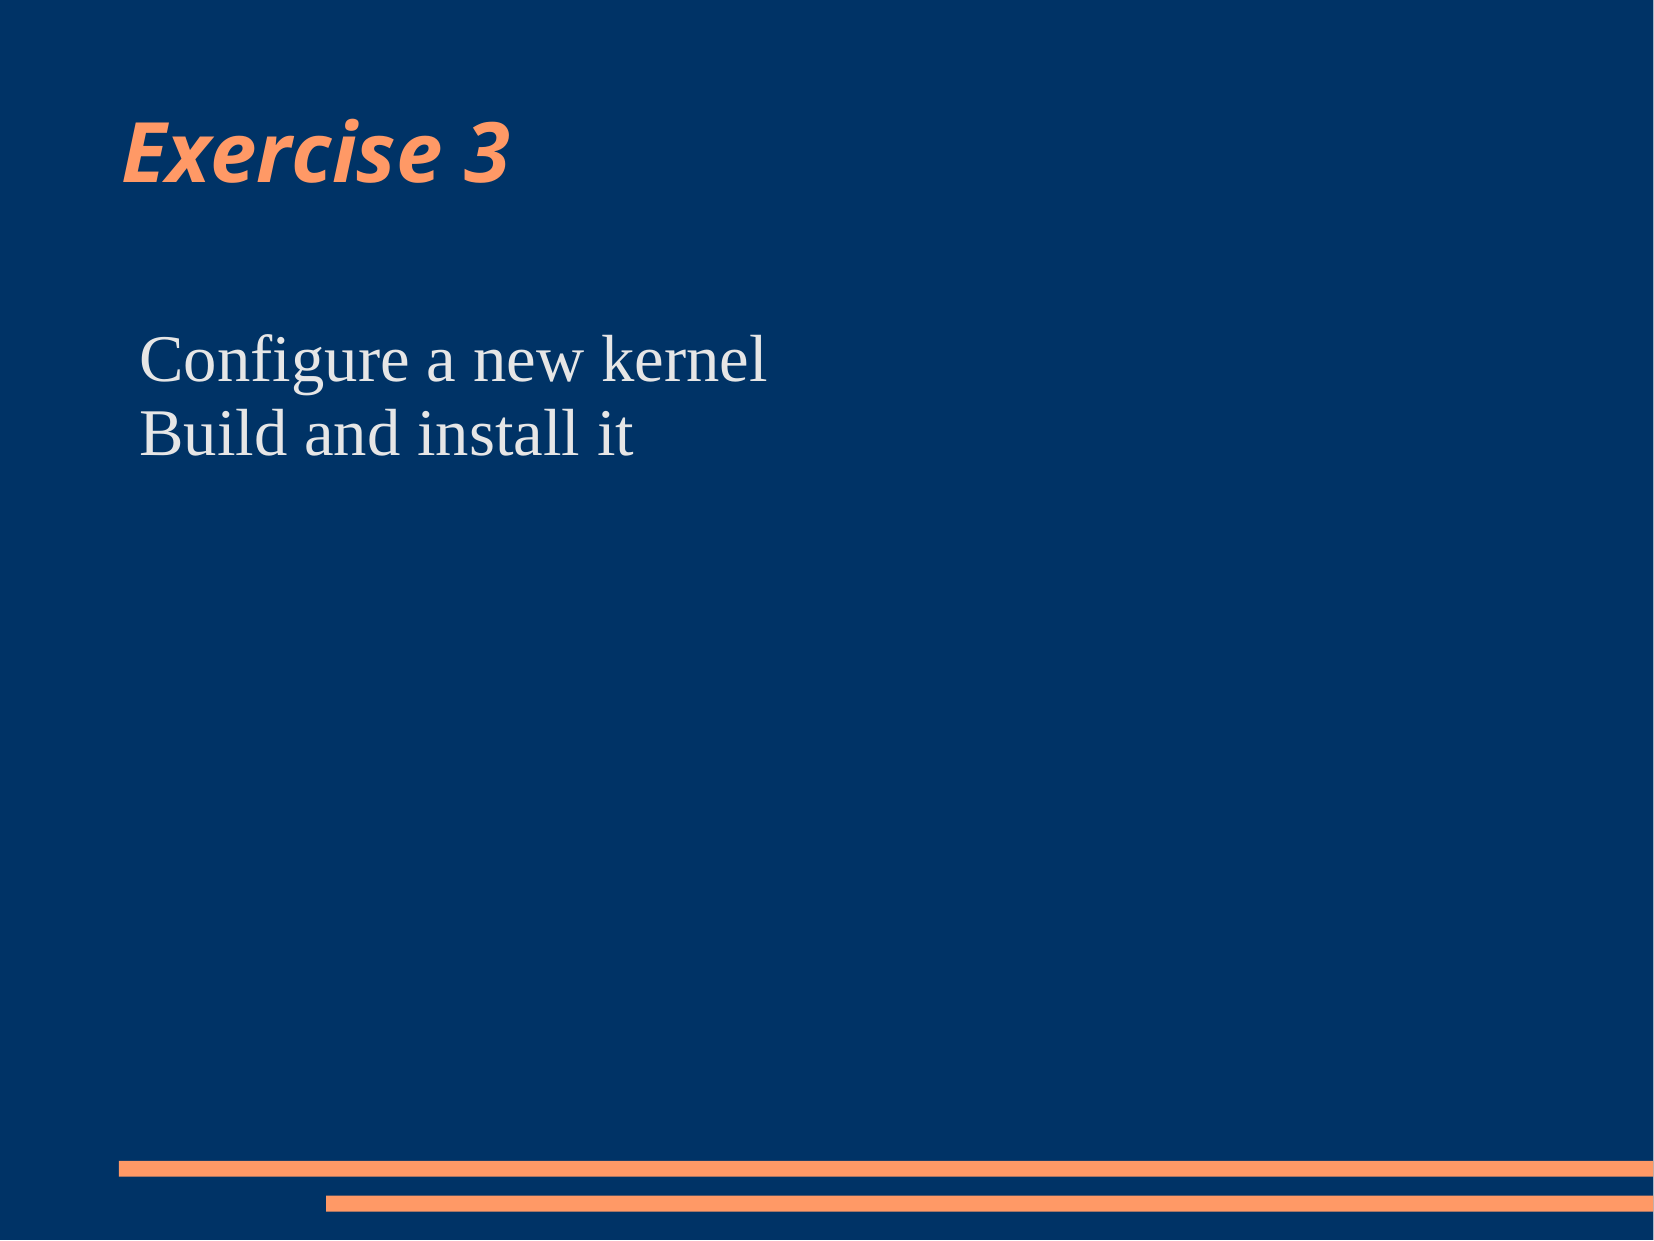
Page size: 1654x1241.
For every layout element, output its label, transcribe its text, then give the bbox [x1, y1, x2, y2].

title Exercise 3 [121, 46, 1534, 254]
list Configure a new kernel Build and install it [121, 322, 1561, 1132]
